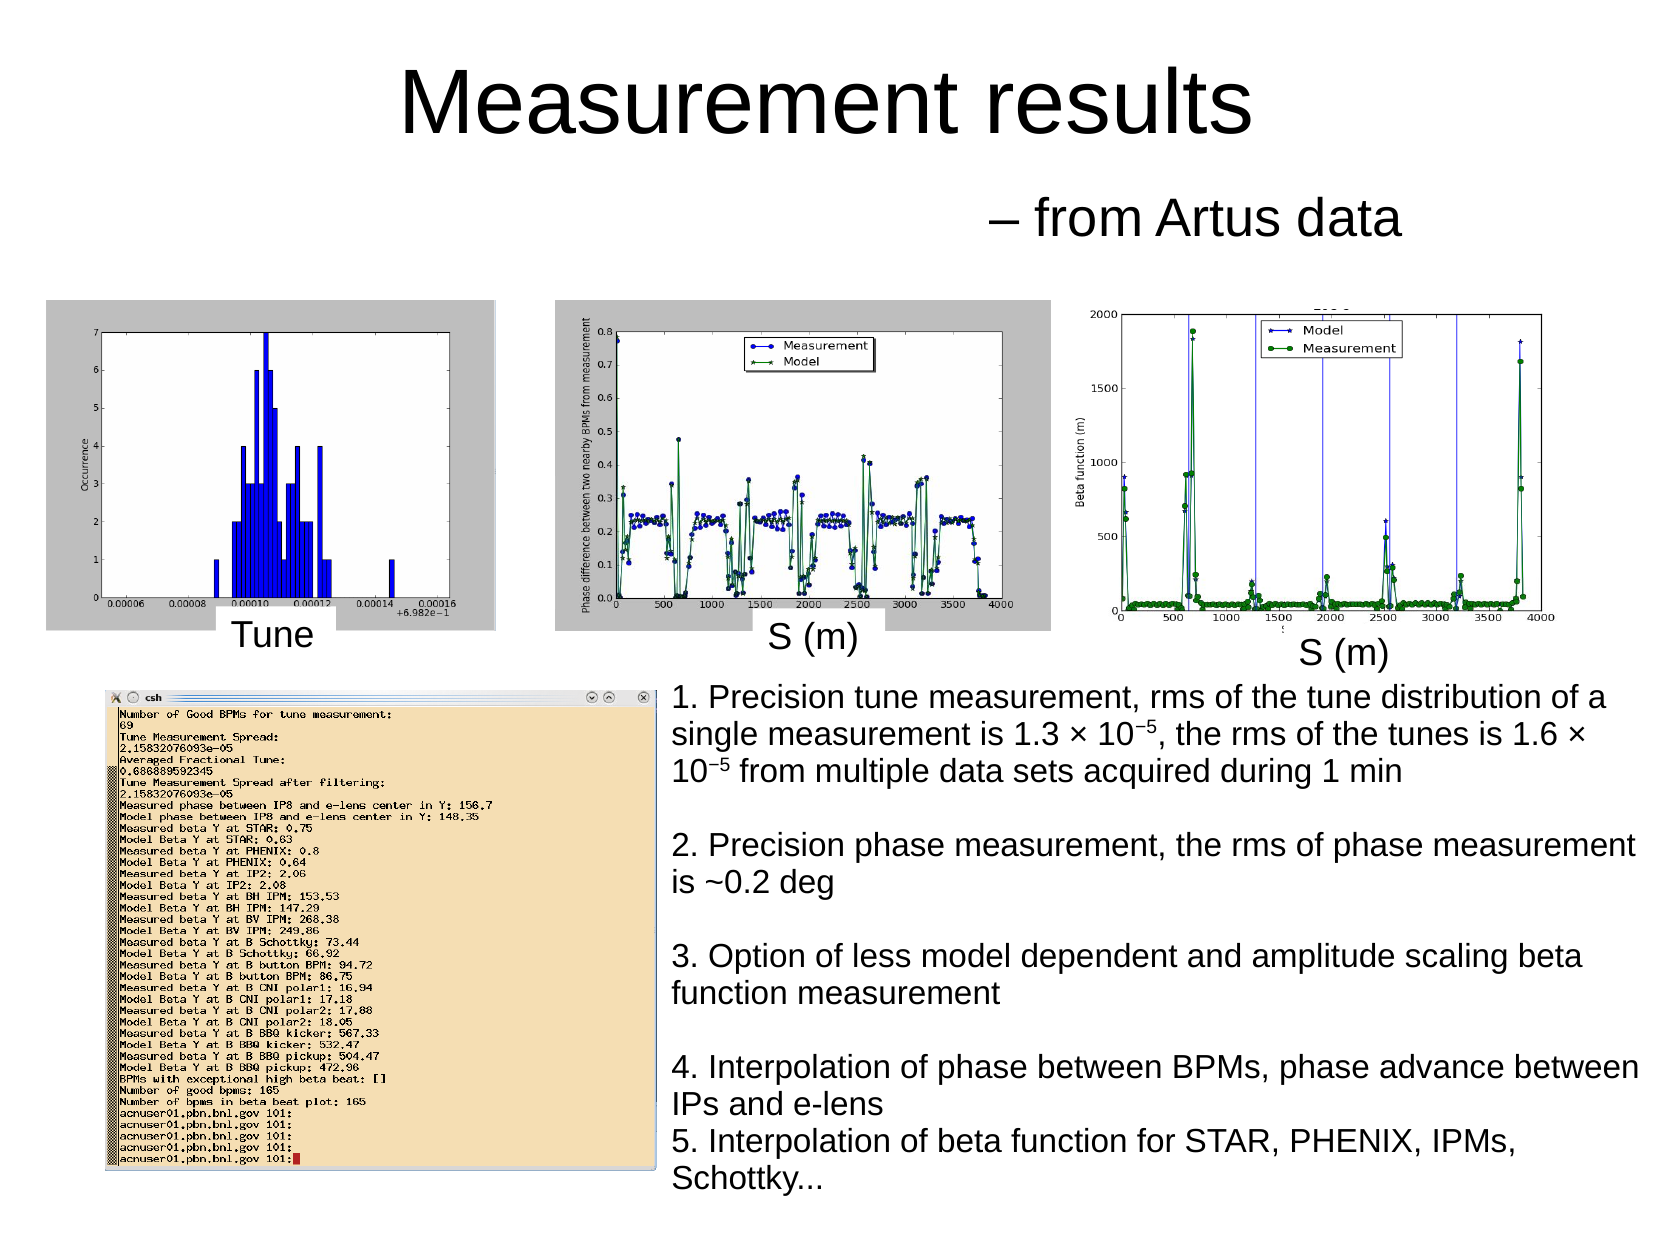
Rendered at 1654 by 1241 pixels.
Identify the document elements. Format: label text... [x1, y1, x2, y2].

picture [105, 690, 656, 1171]
picture [45, 300, 496, 631]
text_box S (m) [752, 608, 886, 666]
text_box S (m) [1283, 624, 1494, 670]
text_box Tune [215, 606, 336, 664]
picture [1061, 309, 1576, 640]
text_box 1. Precision tune measurement, rms of the tune distribution of a single measurement is 1.3 × 10−5, the rms of the tunes is 1.6 × 10−5 from multiple data sets acquired during 1 min 2. Precision phase measurement, the rms of phase measurement is ~0.2 deg 3. Option of less model dependent and amplitude scaling beta function measurement 4. Interpolation of phase between BPMs, phase advance between IPs and e-lens 5. Interpolation of beta function for STAR, PHENIX, IPMs, Schottky... [656, 670, 1654, 1241]
title Measurement results – from Artus data [82, 49, 1571, 257]
picture [555, 300, 1051, 631]
